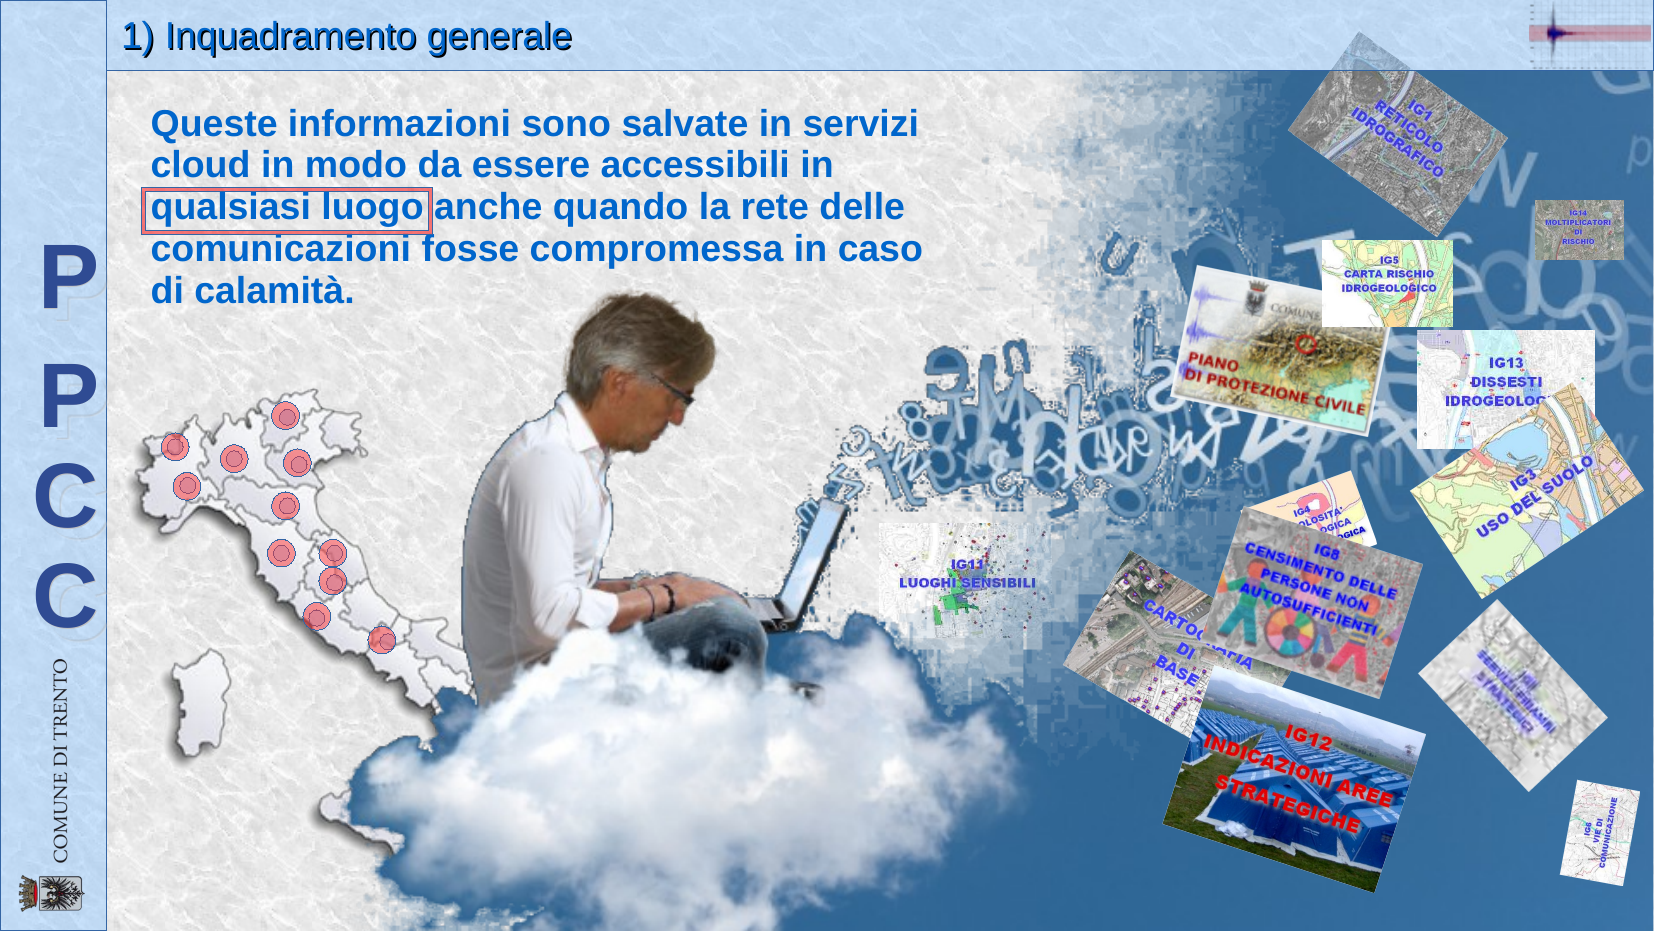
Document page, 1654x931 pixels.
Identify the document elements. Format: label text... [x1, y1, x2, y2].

text_box [367, 625, 396, 654]
text_box [271, 401, 300, 430]
text_box [141, 187, 433, 235]
text_box [318, 539, 347, 595]
text_box [271, 491, 300, 520]
text_box [283, 448, 312, 477]
picture [19, 660, 85, 912]
text_box [173, 472, 201, 501]
text_box Queste informazioni sono salvate in servizi cloud in modo da essere accessibili in qualsiasi luogo anche quando la rete delle comunicazioni fosse compromessa in caso di calamità. [135, 94, 969, 326]
text_box [302, 602, 331, 631]
text_box [220, 444, 249, 473]
text_box 1) Inquadramento generale [106, 0, 1529, 71]
picture [107, 0, 1654, 931]
text_box [161, 432, 190, 461]
text_box [267, 539, 296, 567]
